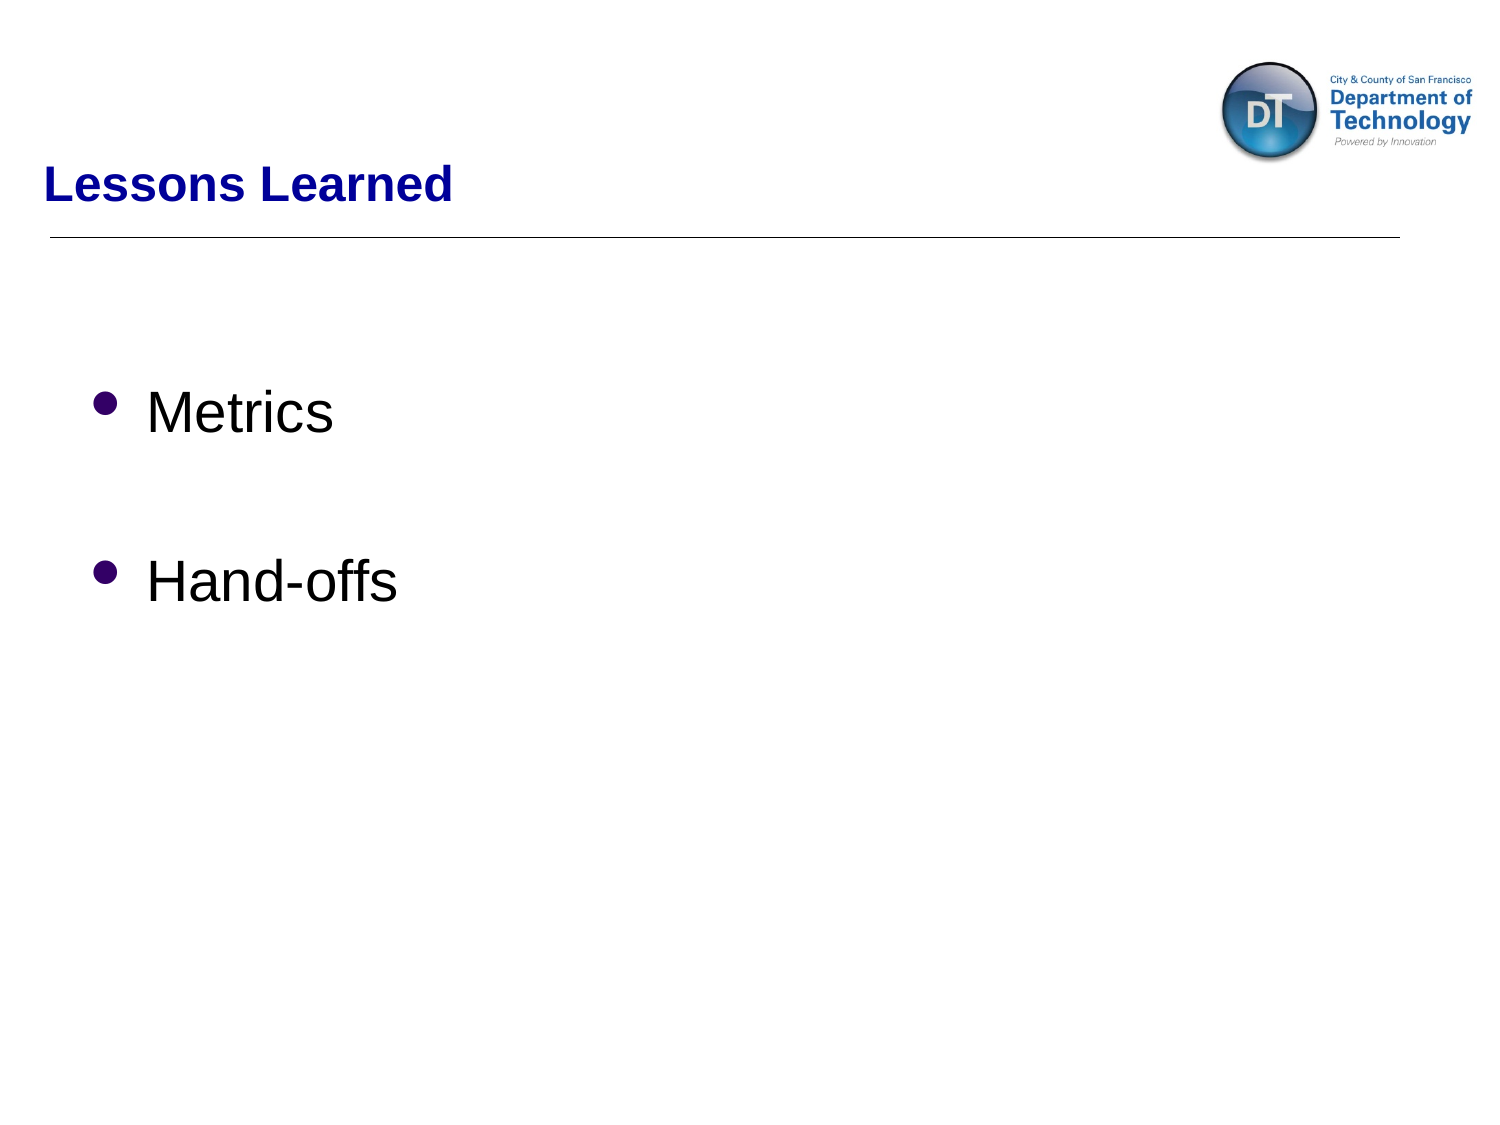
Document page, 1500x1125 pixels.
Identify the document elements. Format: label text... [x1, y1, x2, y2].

title Lessons Learned [28, 117, 1104, 220]
picture [1216, 59, 1477, 167]
list Metrics Hand-offs [75, 282, 1426, 1006]
